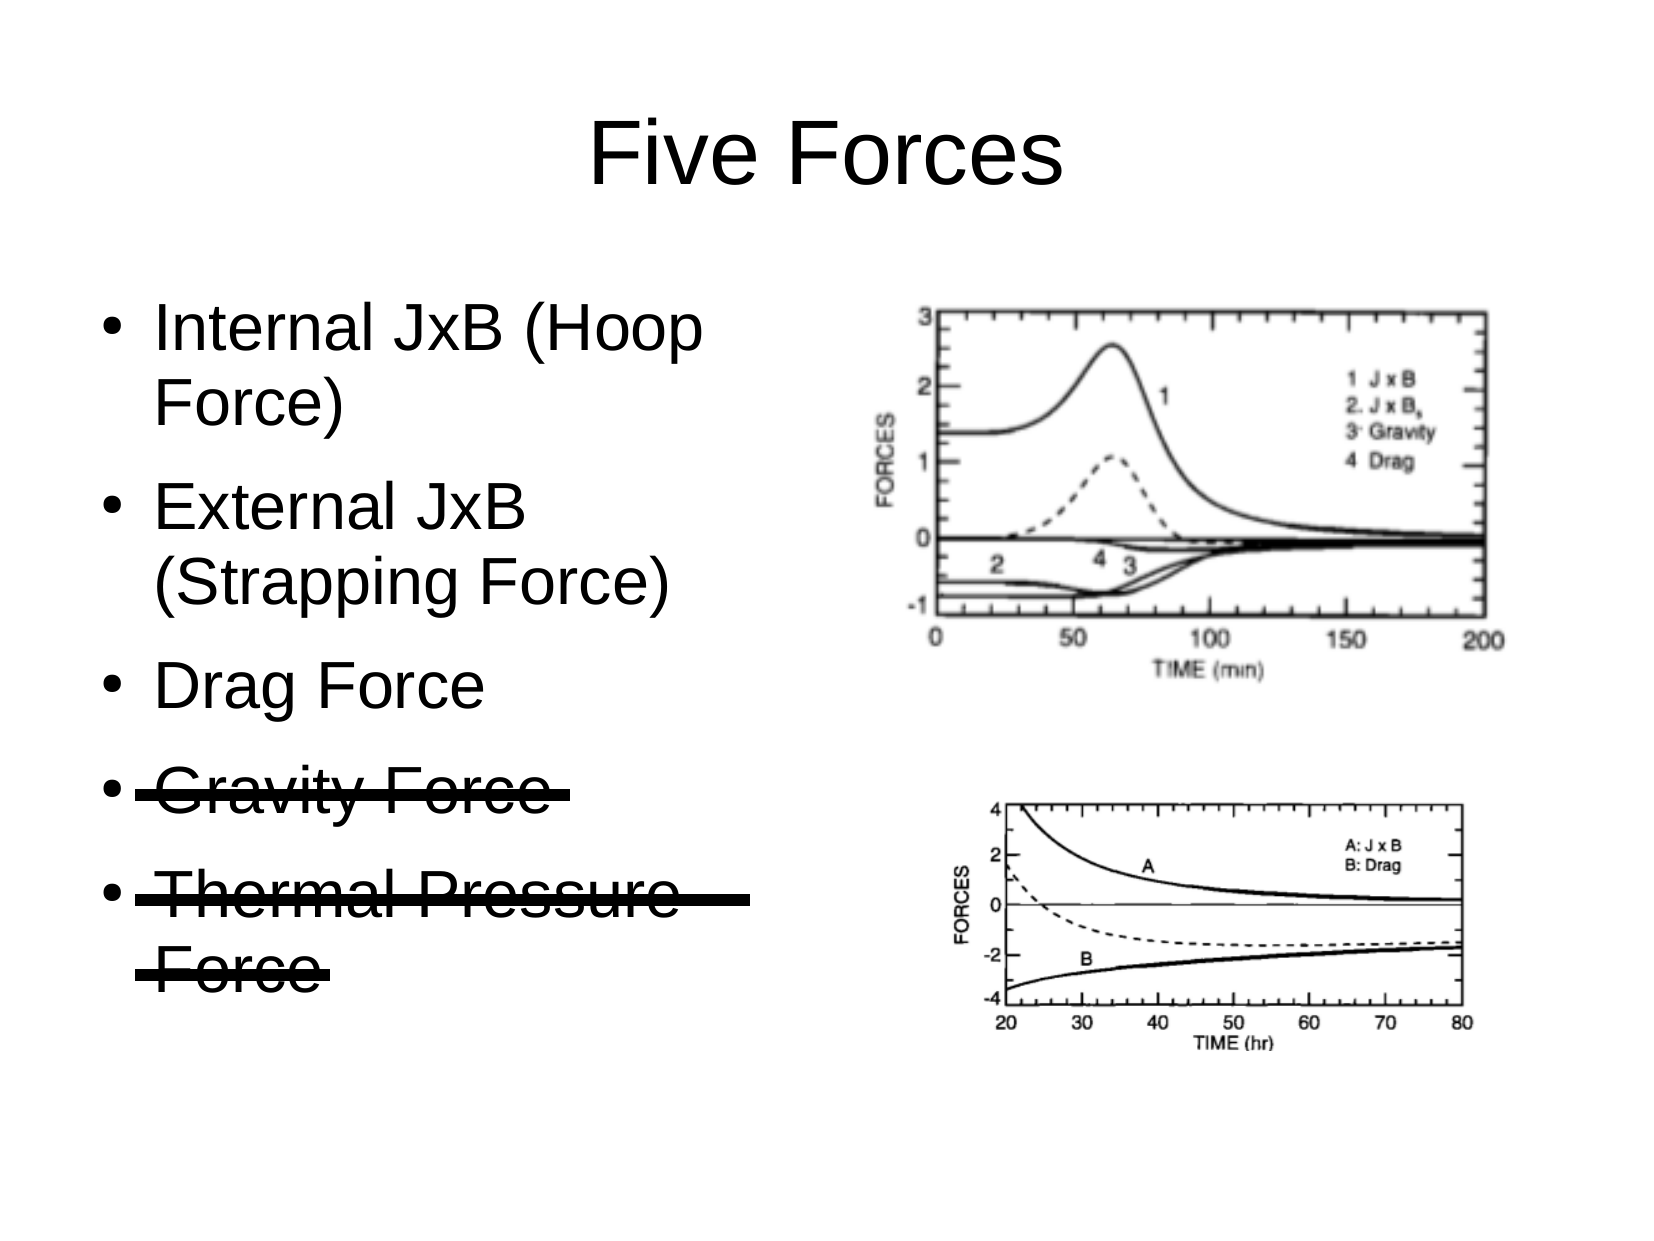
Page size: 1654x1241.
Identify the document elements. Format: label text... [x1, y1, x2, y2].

picture [914, 751, 1516, 1051]
list Internal JxB (Hoop Force) External JxB (Strapping Force) Drag Force Gravity Force Thermal Pressure Force [82, 290, 809, 1010]
picture [845, 284, 1572, 694]
title Five Forces [82, 49, 1571, 257]
